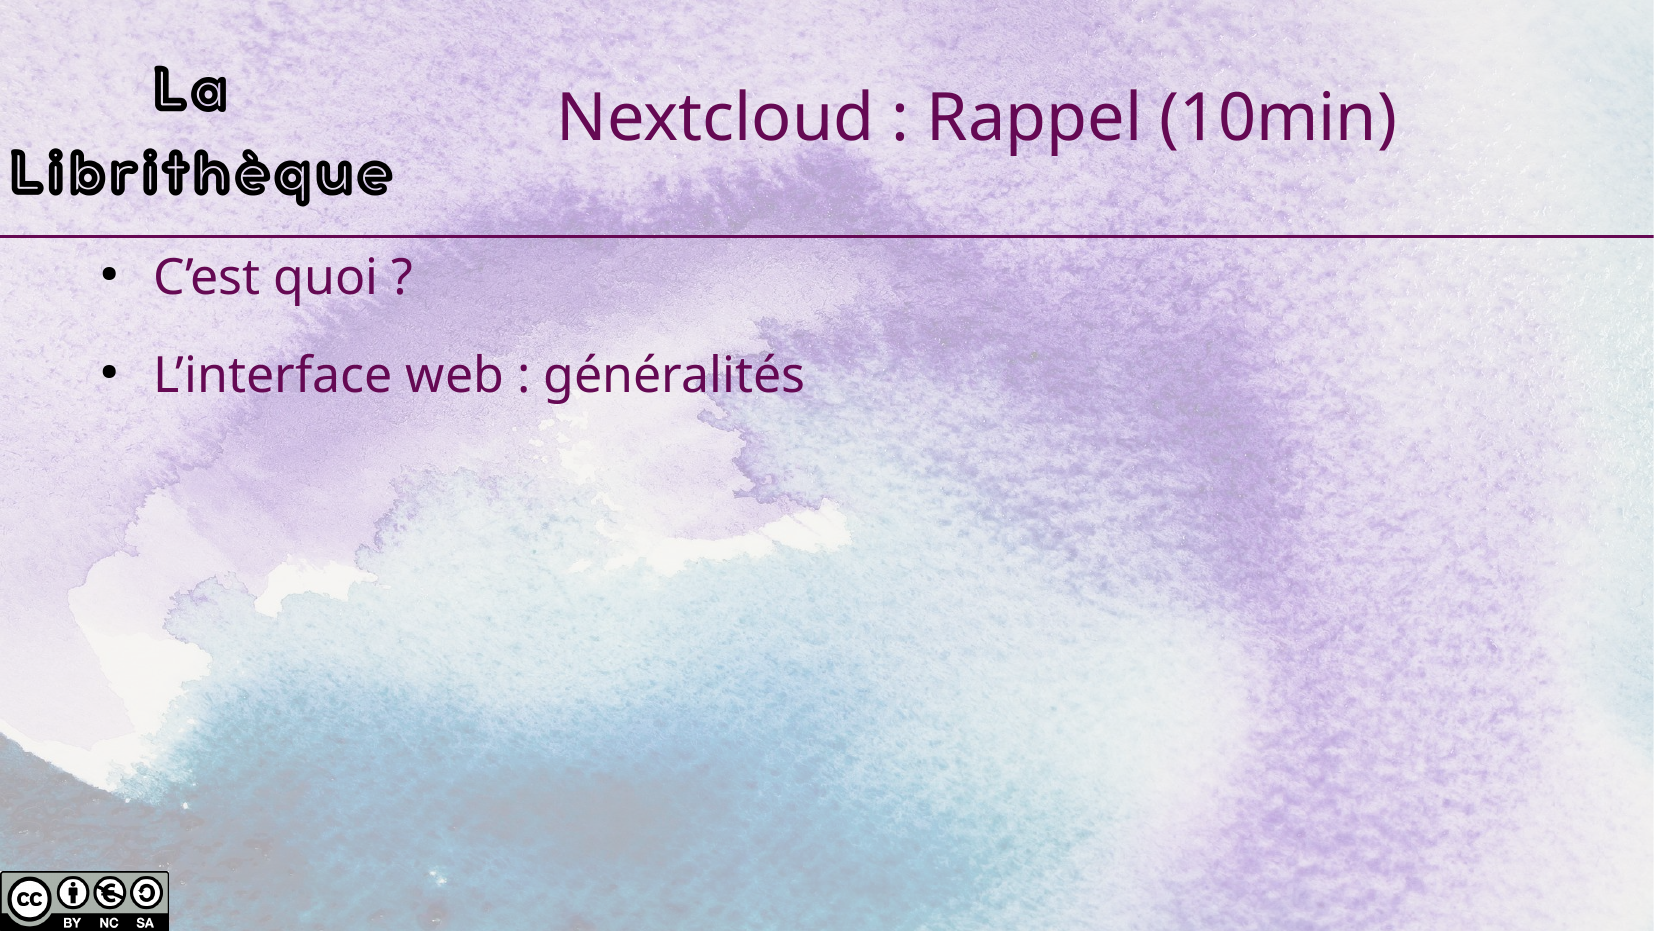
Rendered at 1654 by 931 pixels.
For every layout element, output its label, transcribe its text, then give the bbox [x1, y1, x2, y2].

list C’est quoi ? L’interface web : généralités [82, 241, 1571, 851]
picture [0, 0, 443, 319]
picture [0, 871, 169, 931]
title Nextcloud : Rappel (10min) [383, 37, 1571, 193]
